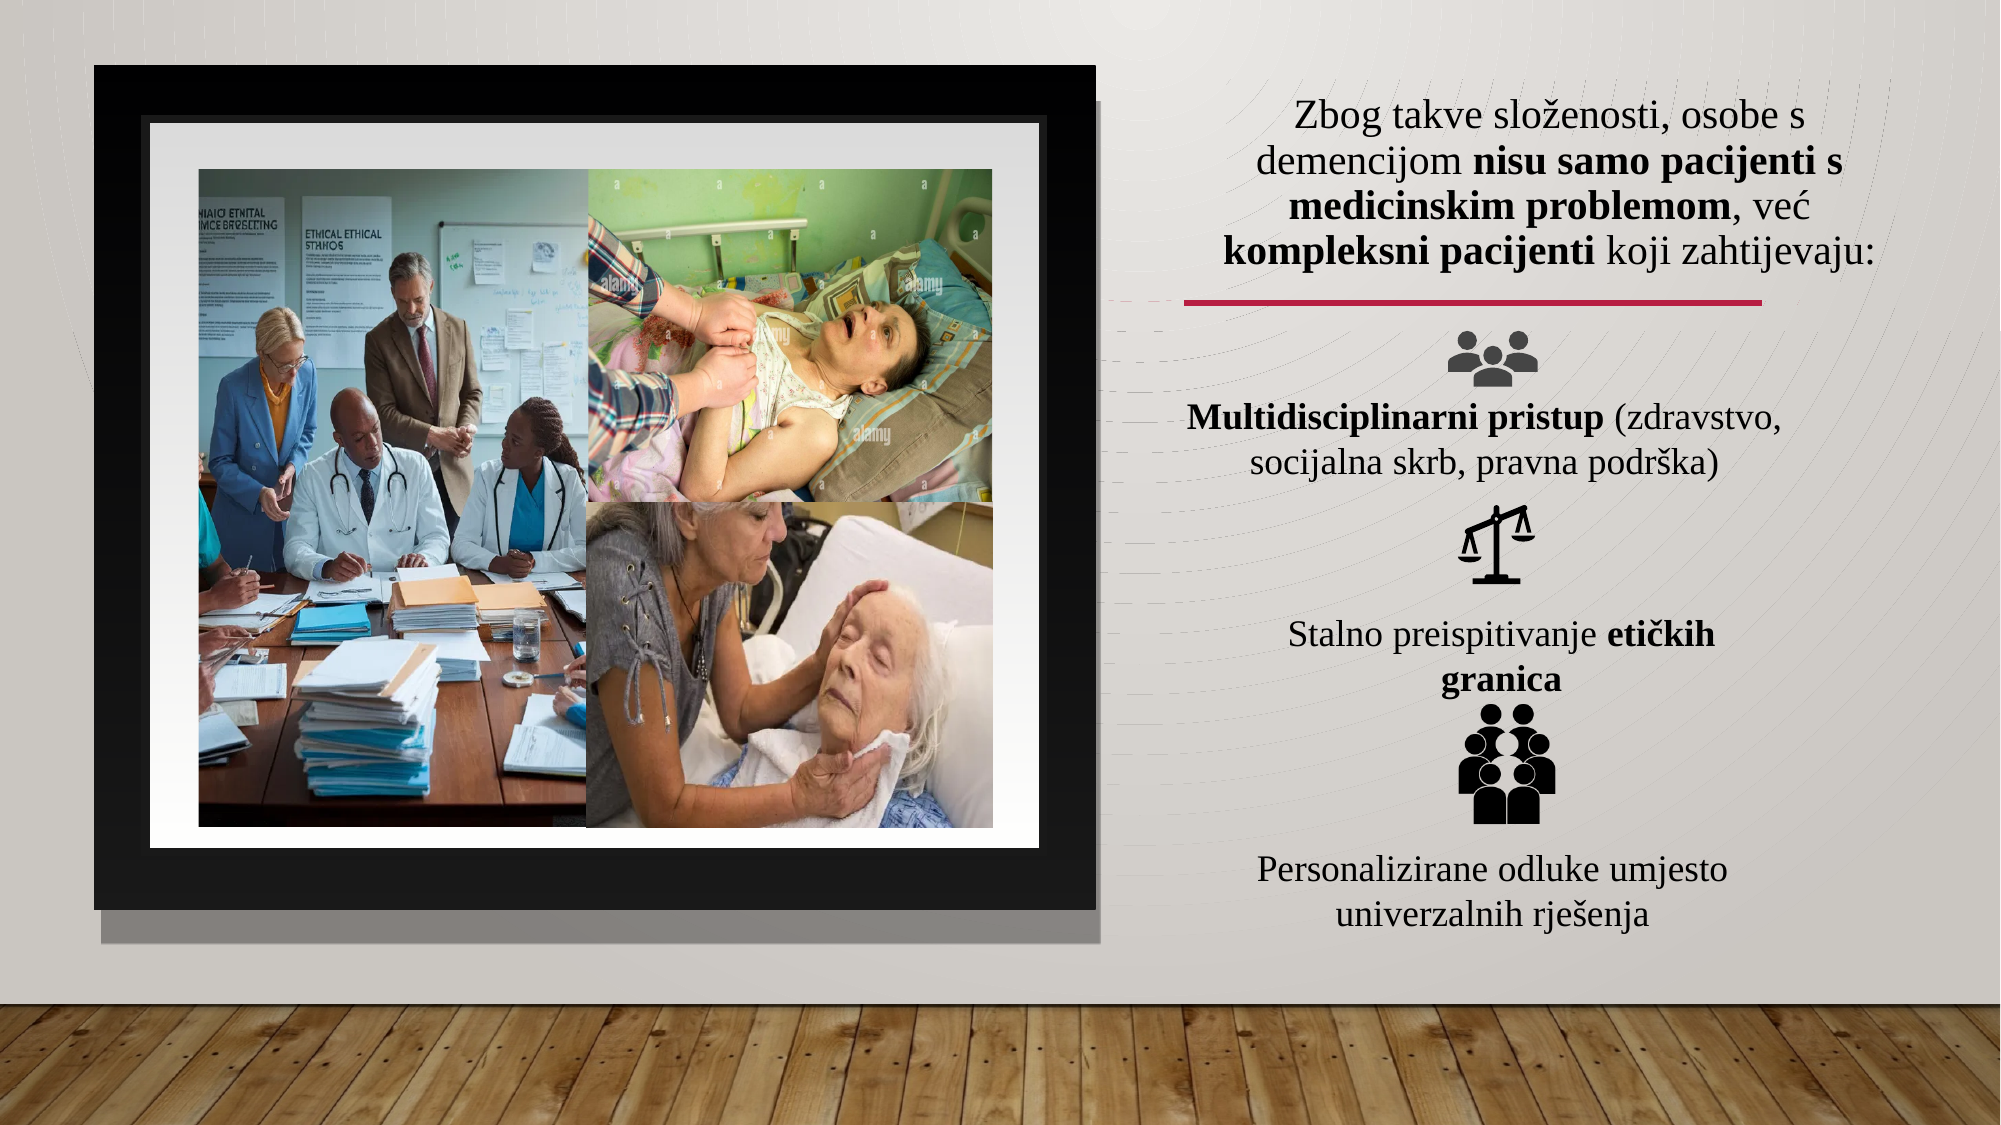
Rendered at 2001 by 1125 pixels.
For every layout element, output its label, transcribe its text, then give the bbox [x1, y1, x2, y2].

text_box Personalizirane odluke umjesto univerzalnih rješenja [1212, 836, 1774, 943]
picture [1448, 496, 1545, 593]
text_box Multidisciplinarni pristup (zdravstvo, socijalna skrb, pravna podrška) [1170, 384, 1799, 491]
title Zbog takve složenosti, osobe s demencijom nisu samo pacijenti s medicinskim problemom, već kompleksni pacijenti koji zahtijevaju: [1170, 40, 1929, 347]
picture [1441, 697, 1573, 830]
text_box Stalno preispitivanje etičkih granica [1254, 601, 1749, 708]
picture [198, 169, 993, 828]
picture [0, 1005, 2000, 1125]
text_box [0, 0, 2000, 1004]
